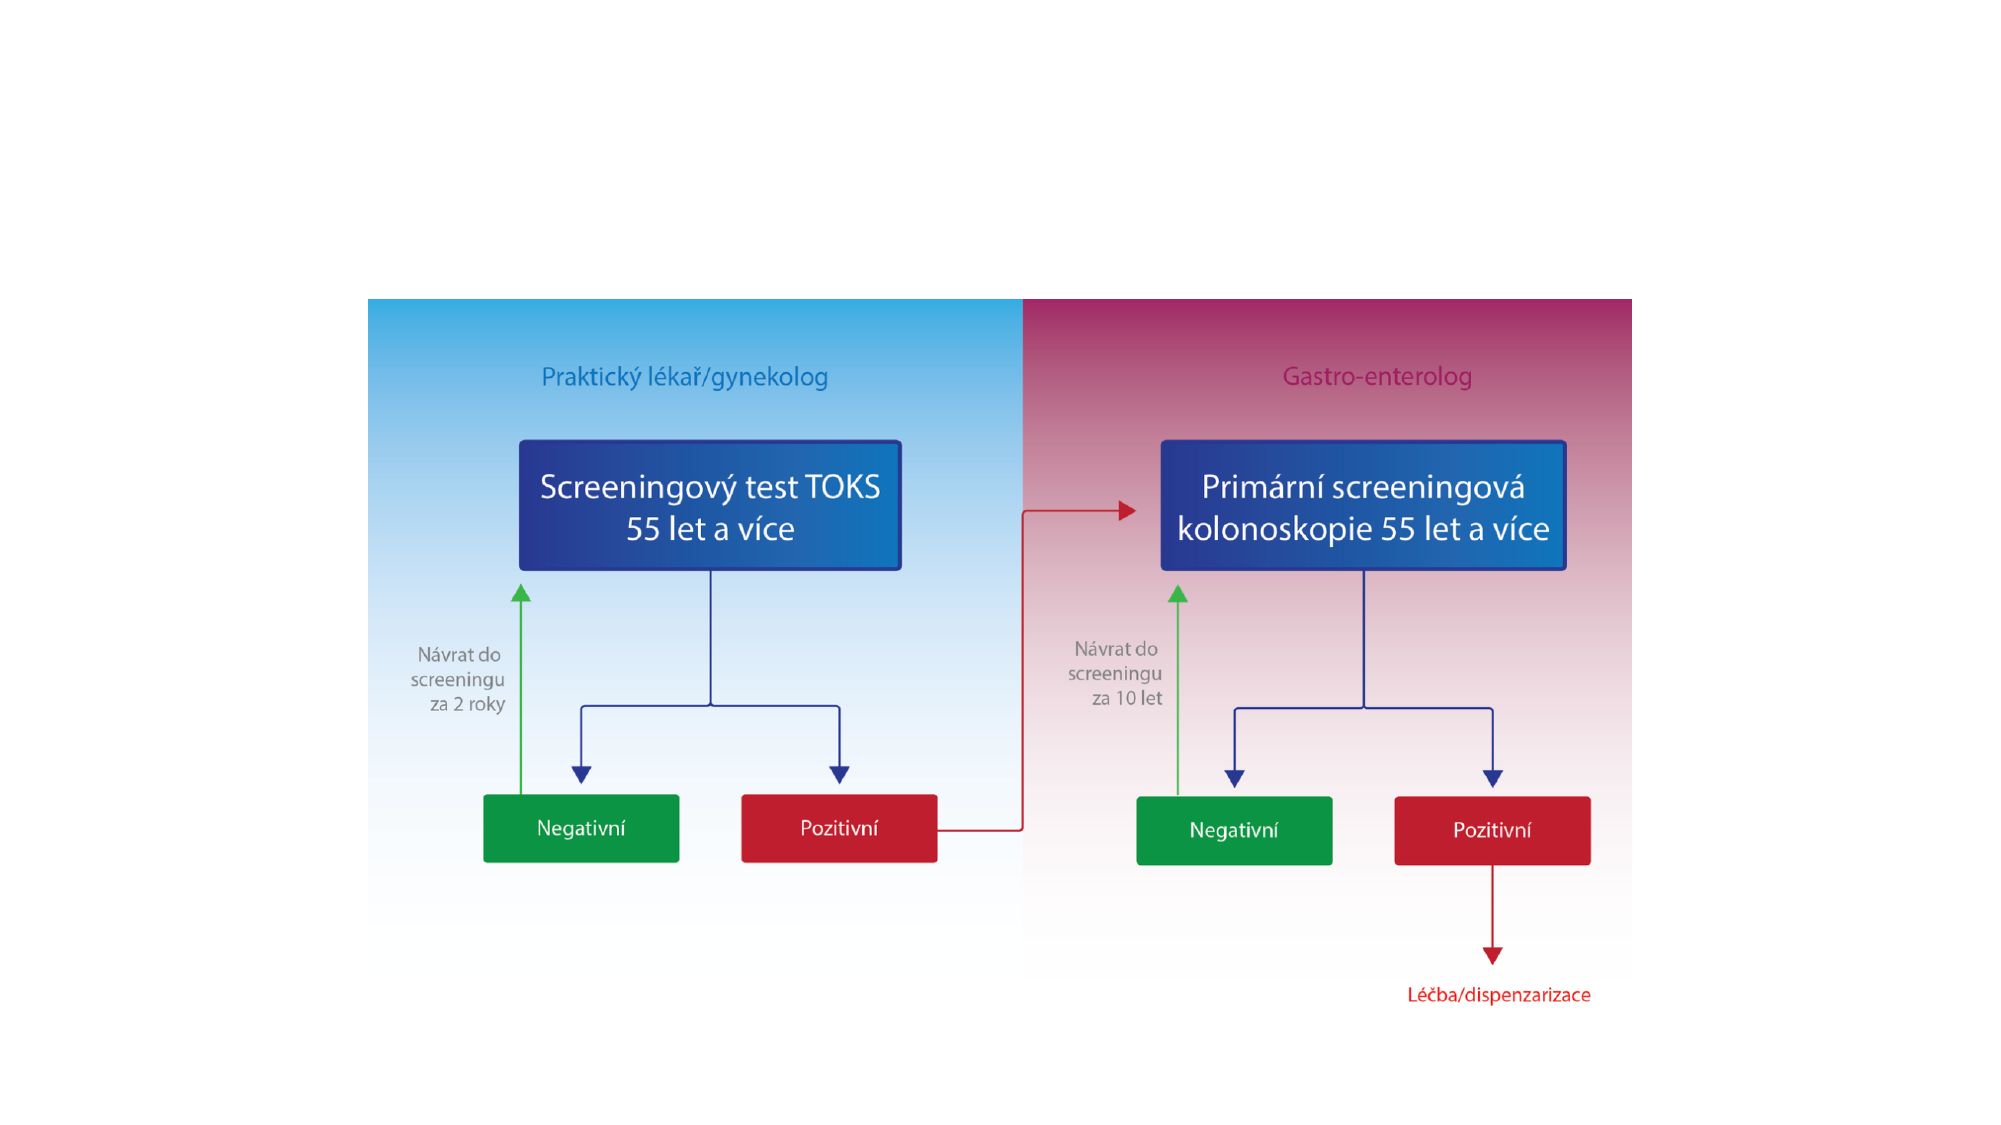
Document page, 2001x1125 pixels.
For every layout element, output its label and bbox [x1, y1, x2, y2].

picture [368, 299, 1632, 1014]
